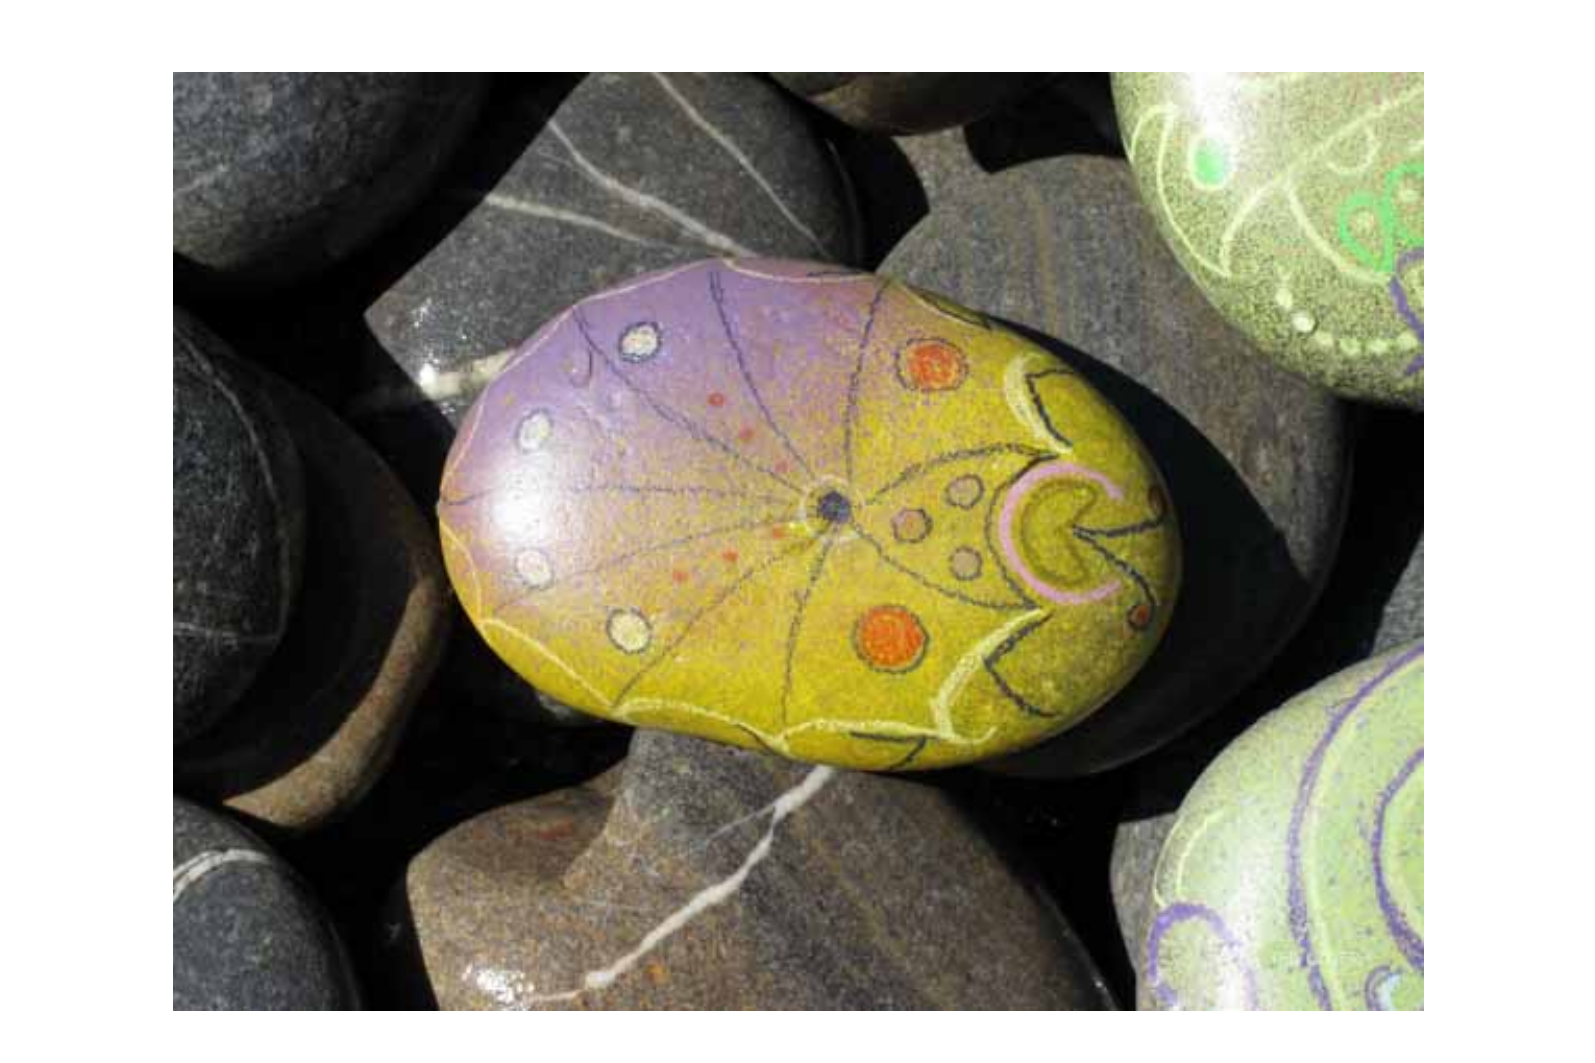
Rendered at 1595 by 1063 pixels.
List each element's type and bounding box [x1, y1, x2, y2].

picture [173, 72, 1424, 1011]
